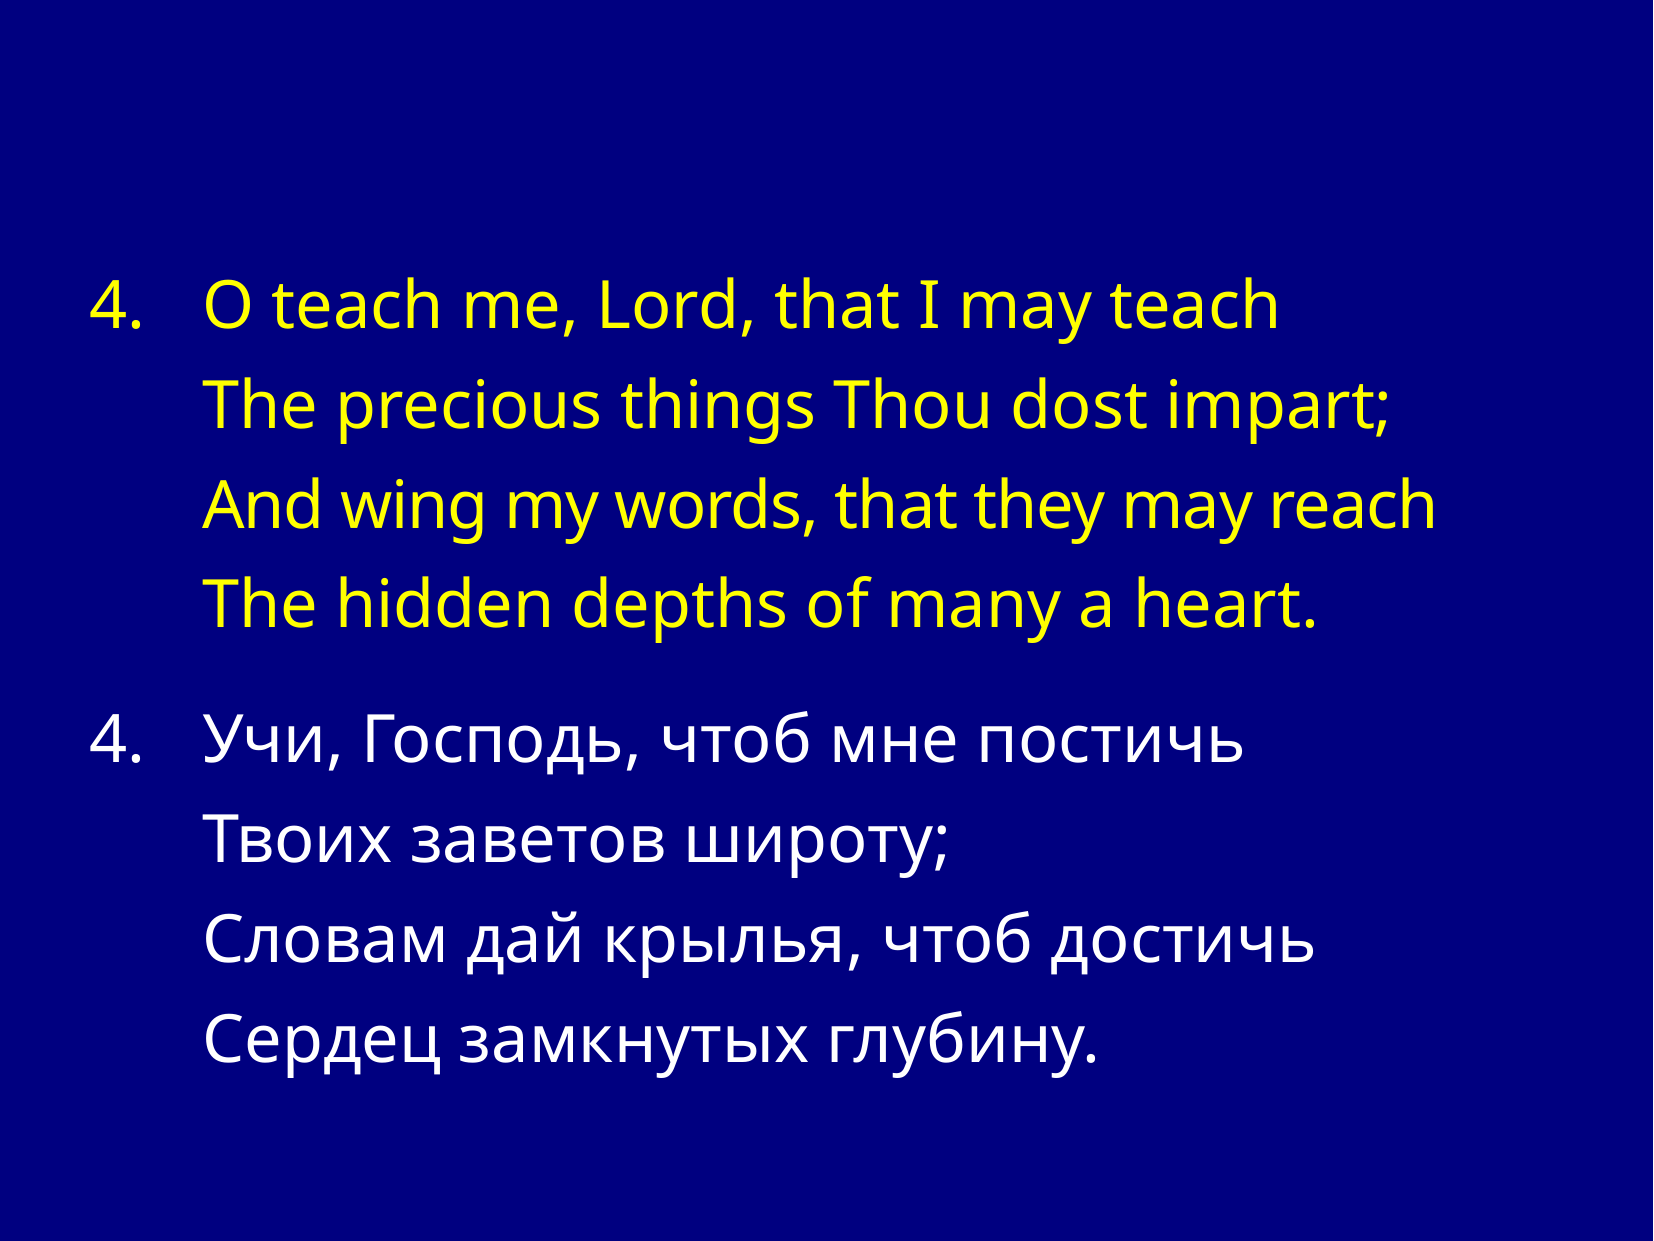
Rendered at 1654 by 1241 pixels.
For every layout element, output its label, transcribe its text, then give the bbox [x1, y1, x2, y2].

text_box 4. O teach me, Lord, that I may teach The precious things Thou dost impart; And wing my words, that they may reach The hidden depths of many a heart. [75, 150, 1651, 638]
text_box 4. Учи, Господь, чтоб мне постичь Твоих заветов широту; Словам дай крылья, чтоб достичь Сердец замкнутых глубину. [75, 675, 1576, 1163]
